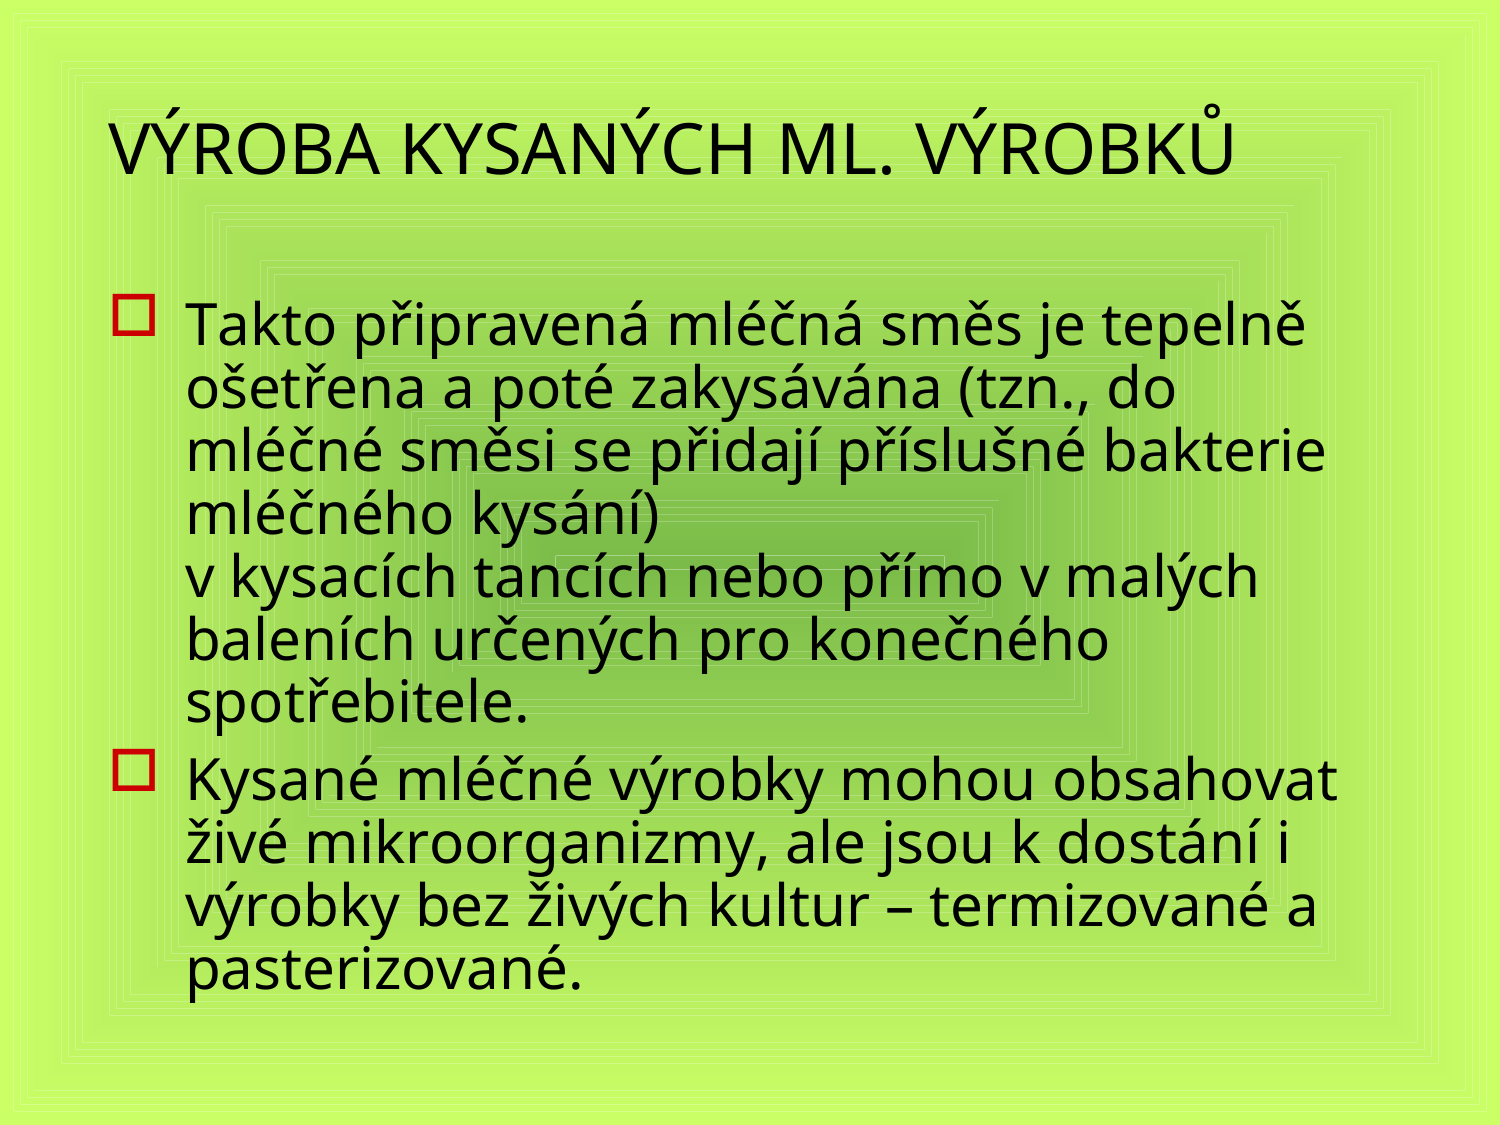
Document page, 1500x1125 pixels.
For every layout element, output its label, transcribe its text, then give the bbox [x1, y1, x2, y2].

title VÝROBA KYSANÝCH ML. VÝROBKŮ [93, 78, 1500, 197]
list Takto připravená mléčná směs je tepelně ošetřena a poté zakysávána (tzn., do mléčné směsi se přidají příslušné bakterie mléčného kysání) v kysacích tancích nebo přímo v malých baleních určených pro konečného spotřebitele. Kysané mléčné výrobky mohou obsahovat živé mikroorganizmy, ale jsou k dostání i výrobky bez živých kultur – termizované a pasterizované. [92, 287, 1406, 1087]
